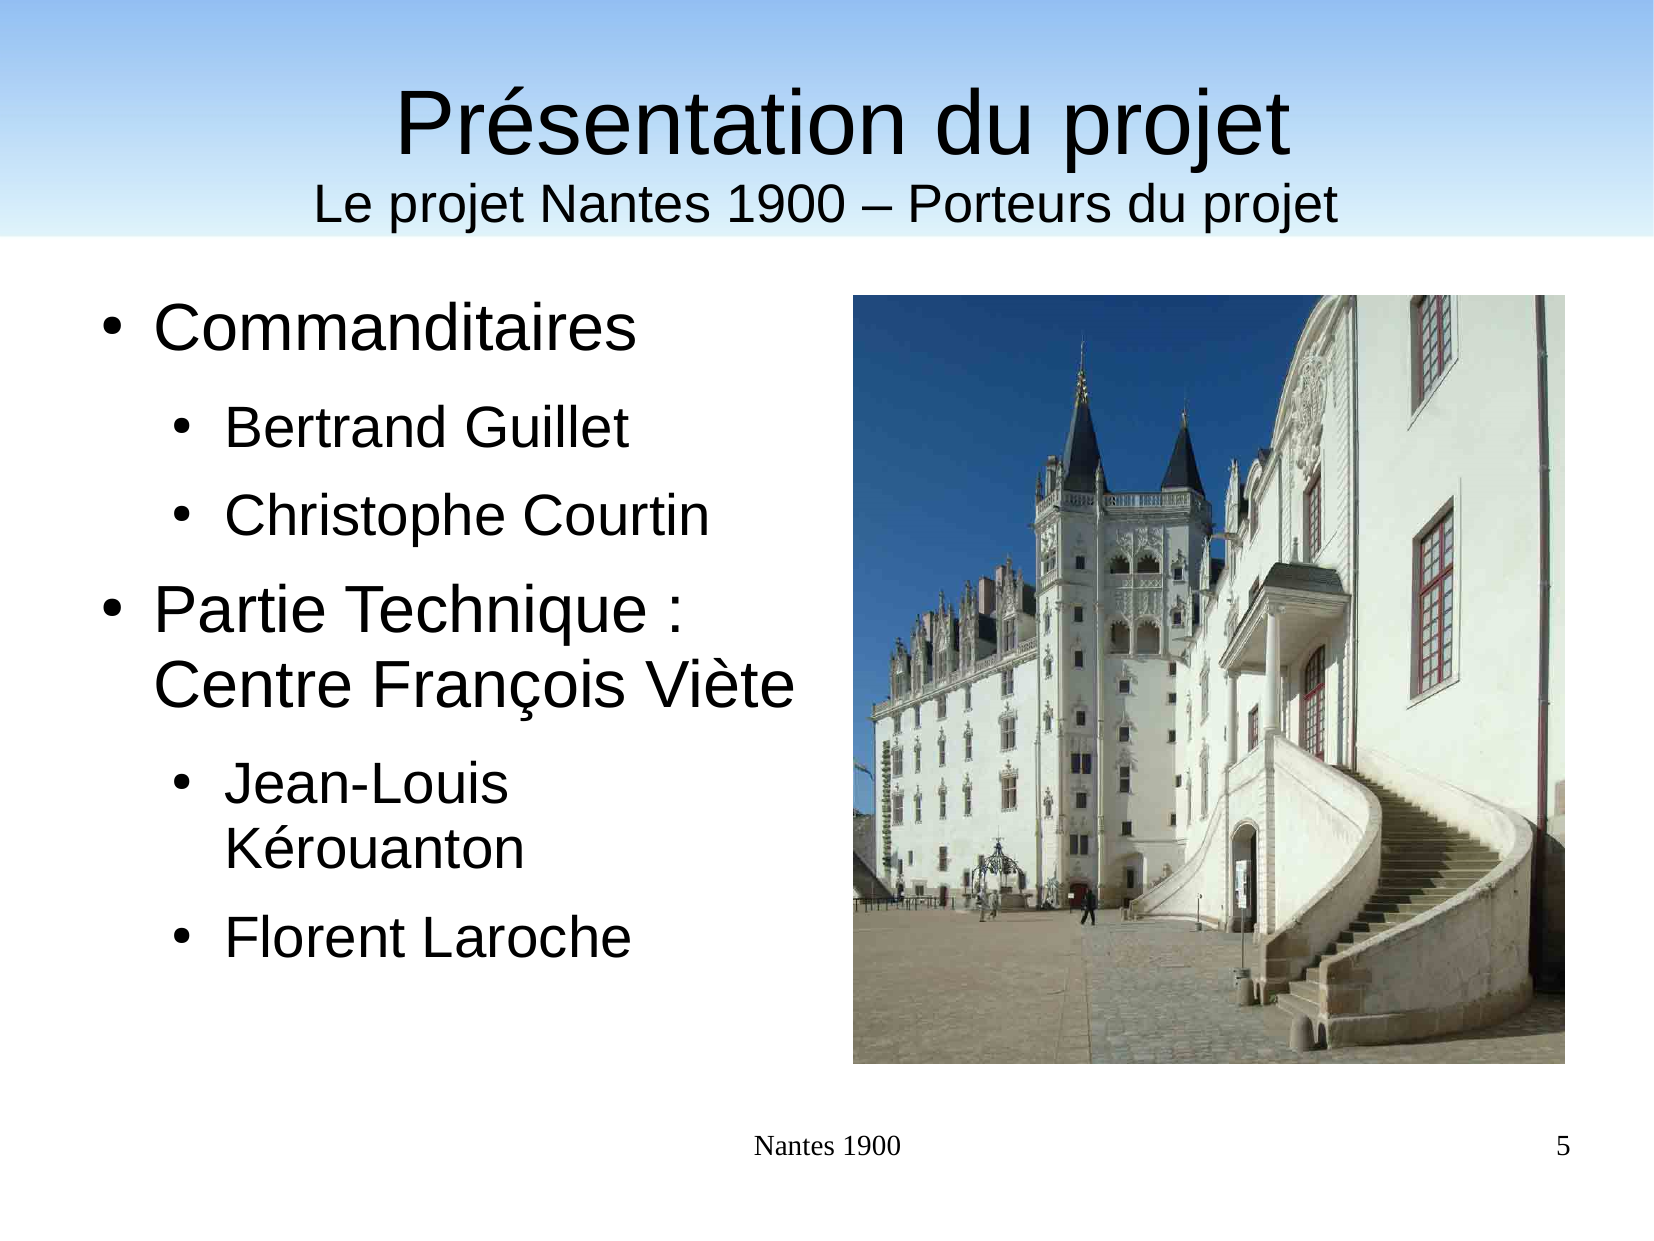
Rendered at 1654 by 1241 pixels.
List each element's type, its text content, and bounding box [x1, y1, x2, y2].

title Présentation du projet Le projet Nantes 1900 – Porteurs du projet [82, 49, 1571, 257]
picture [0, 0, 1654, 1241]
list Commanditaires Bertrand Guillet Christophe Courtin Partie Technique : Centre François Viète Jean-Louis Kérouanton Florent Laroche [82, 290, 809, 1109]
